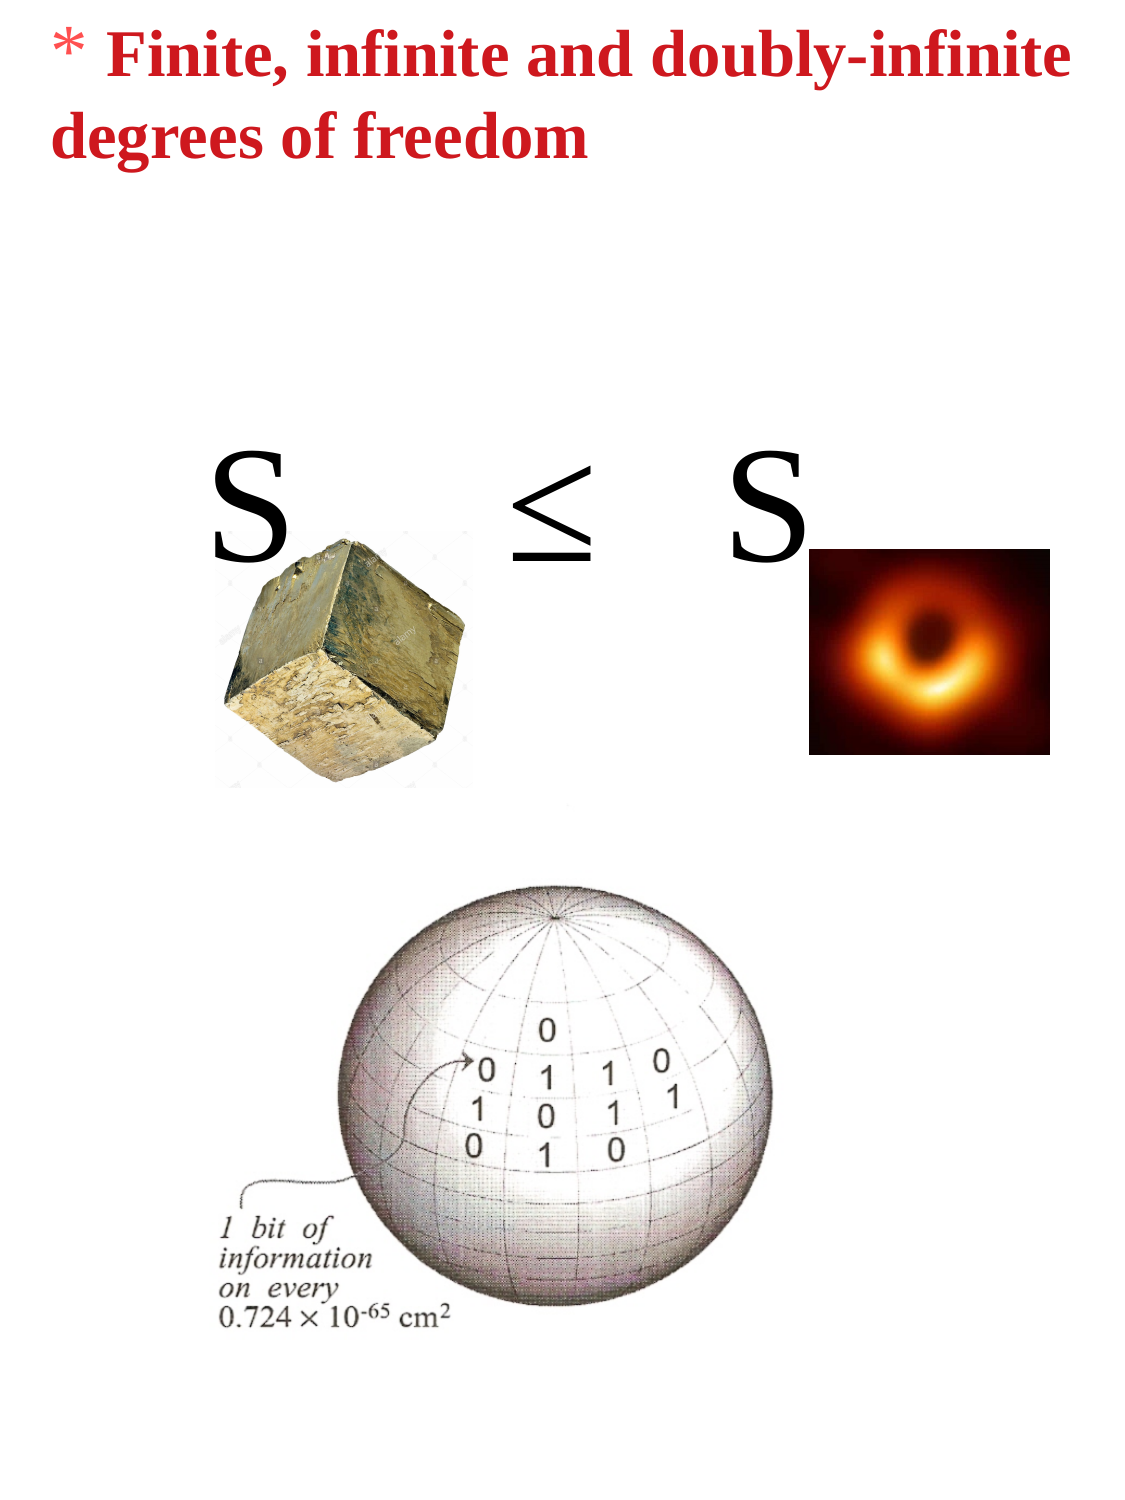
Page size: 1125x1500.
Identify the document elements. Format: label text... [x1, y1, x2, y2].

title * Finite, infinite and doubly-infinite degrees of freedom [0, 17, 1105, 156]
picture [809, 549, 1050, 755]
picture [88, 803, 916, 1347]
text_box S ≤ S [189, 387, 830, 603]
picture [215, 603, 473, 788]
